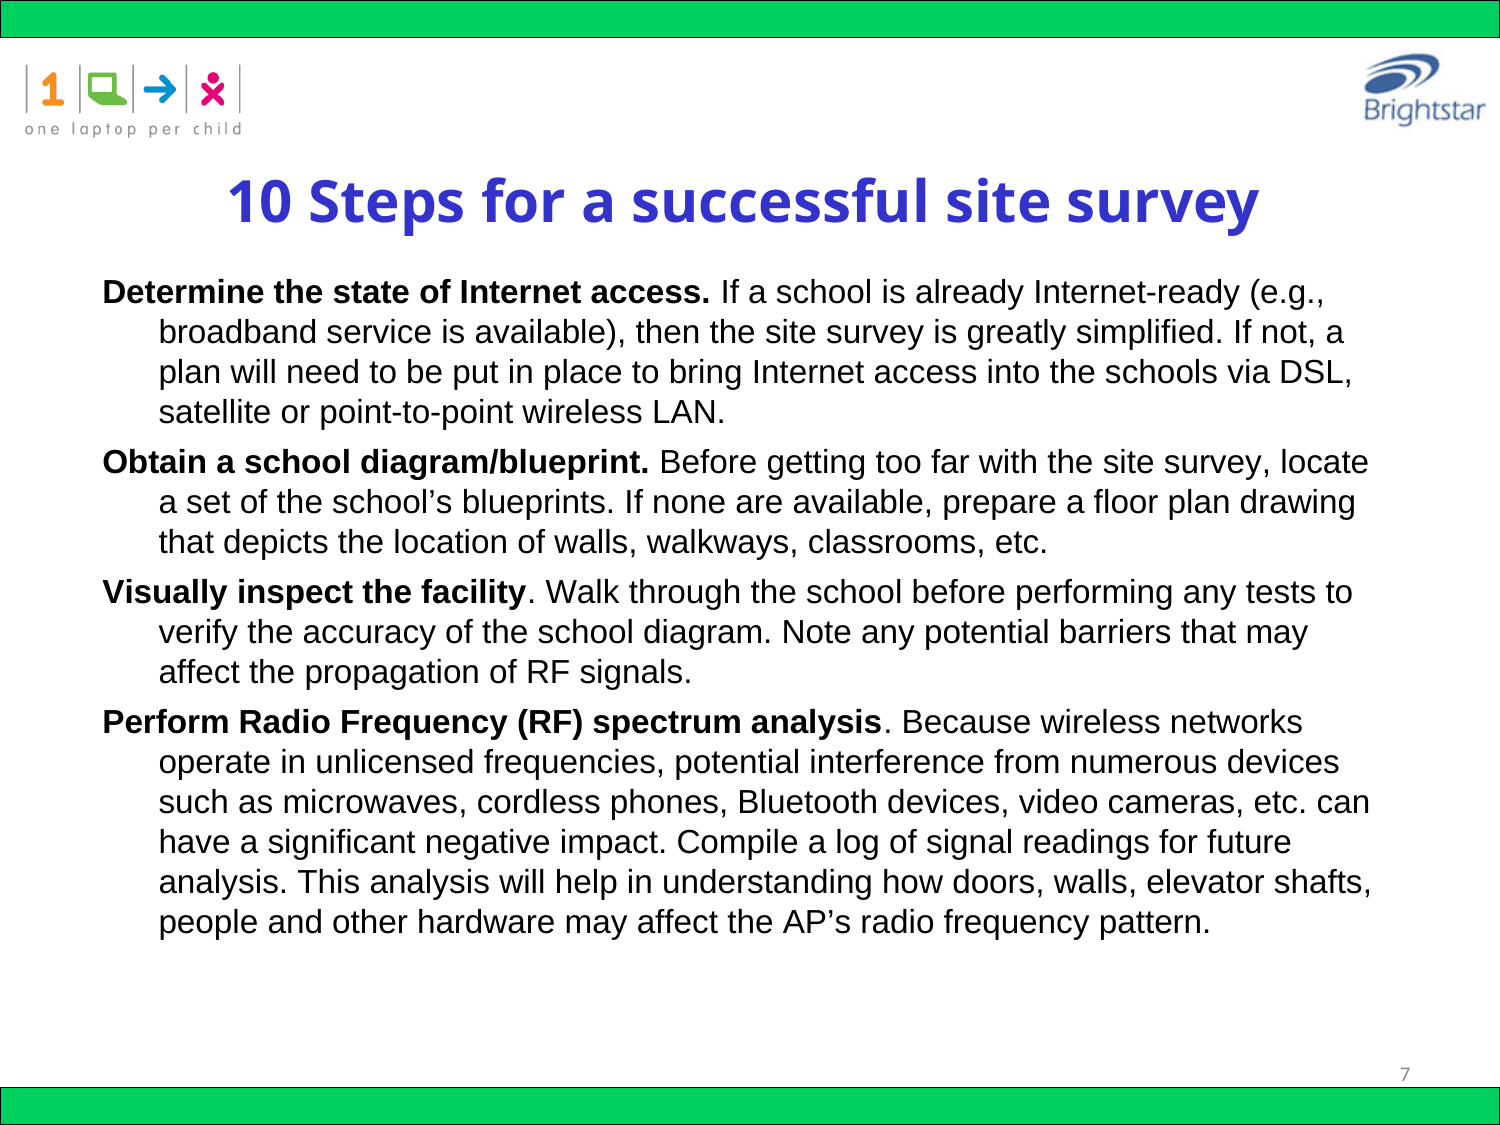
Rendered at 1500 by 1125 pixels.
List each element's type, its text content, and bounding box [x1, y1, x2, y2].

title 10 Steps for a successful site survey [124, 137, 1363, 262]
text_box Determine the state of Internet access. If a school is already Internet-ready (e.g., broadband service is available), then the site survey is greatly simplified. If not, a plan will need to be put in place to bring Internet access into the schools via DSL, satellite or point-to-point wireless LAN. Obtain a school diagram/blueprint. Before getting too far with the site survey, locate a set of the school’s blueprints. If none are available, prepare a floor plan drawing that depicts the location of walls, walkways, classrooms, etc. Visually inspect the facility. Walk through the school before performing any tests to verify the accuracy of the school diagram. Note any potential barriers that may affect the propagation of RF signals. Perform Radio Frequency (RF) spectrum analysis. Because wireless networks operate in unlicensed frequencies, potential interference from numerous devices such as microwaves, cordless phones, Bluetooth devices, video cameras, etc. can have a significant negative impact. Compile a log of signal readings for future analysis. This analysis will help in understanding how doors, walls, elevator shafts, people and other hardware may affect the AP’s radio frequency pattern. [87, 262, 1413, 951]
text_box <number> [1074, 1042, 1426, 1103]
picture [1360, 49, 1500, 138]
picture [12, 49, 250, 143]
